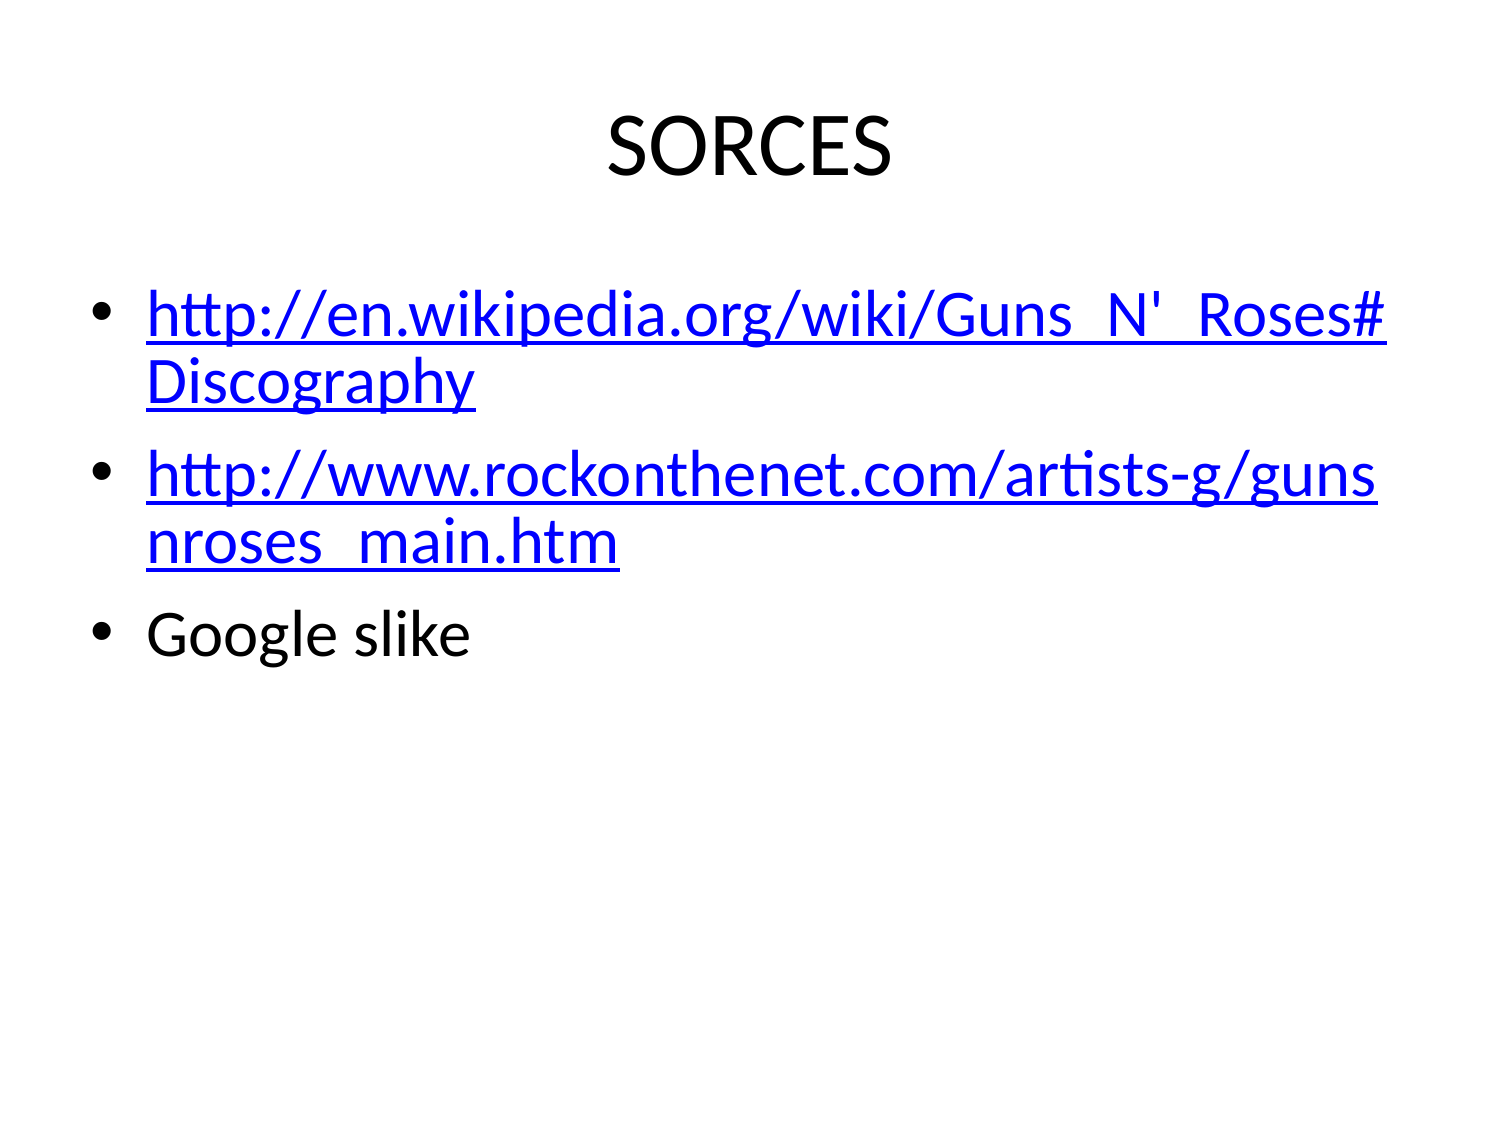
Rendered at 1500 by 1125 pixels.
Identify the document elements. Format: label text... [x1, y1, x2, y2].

title SORCES [75, 45, 1425, 233]
list http://en.wikipedia.org/wiki/Guns_N'_Roses#Discography http://www.rockonthenet.com/artists-g/gunsnroses_main.htm Google slike [75, 262, 1425, 1005]
